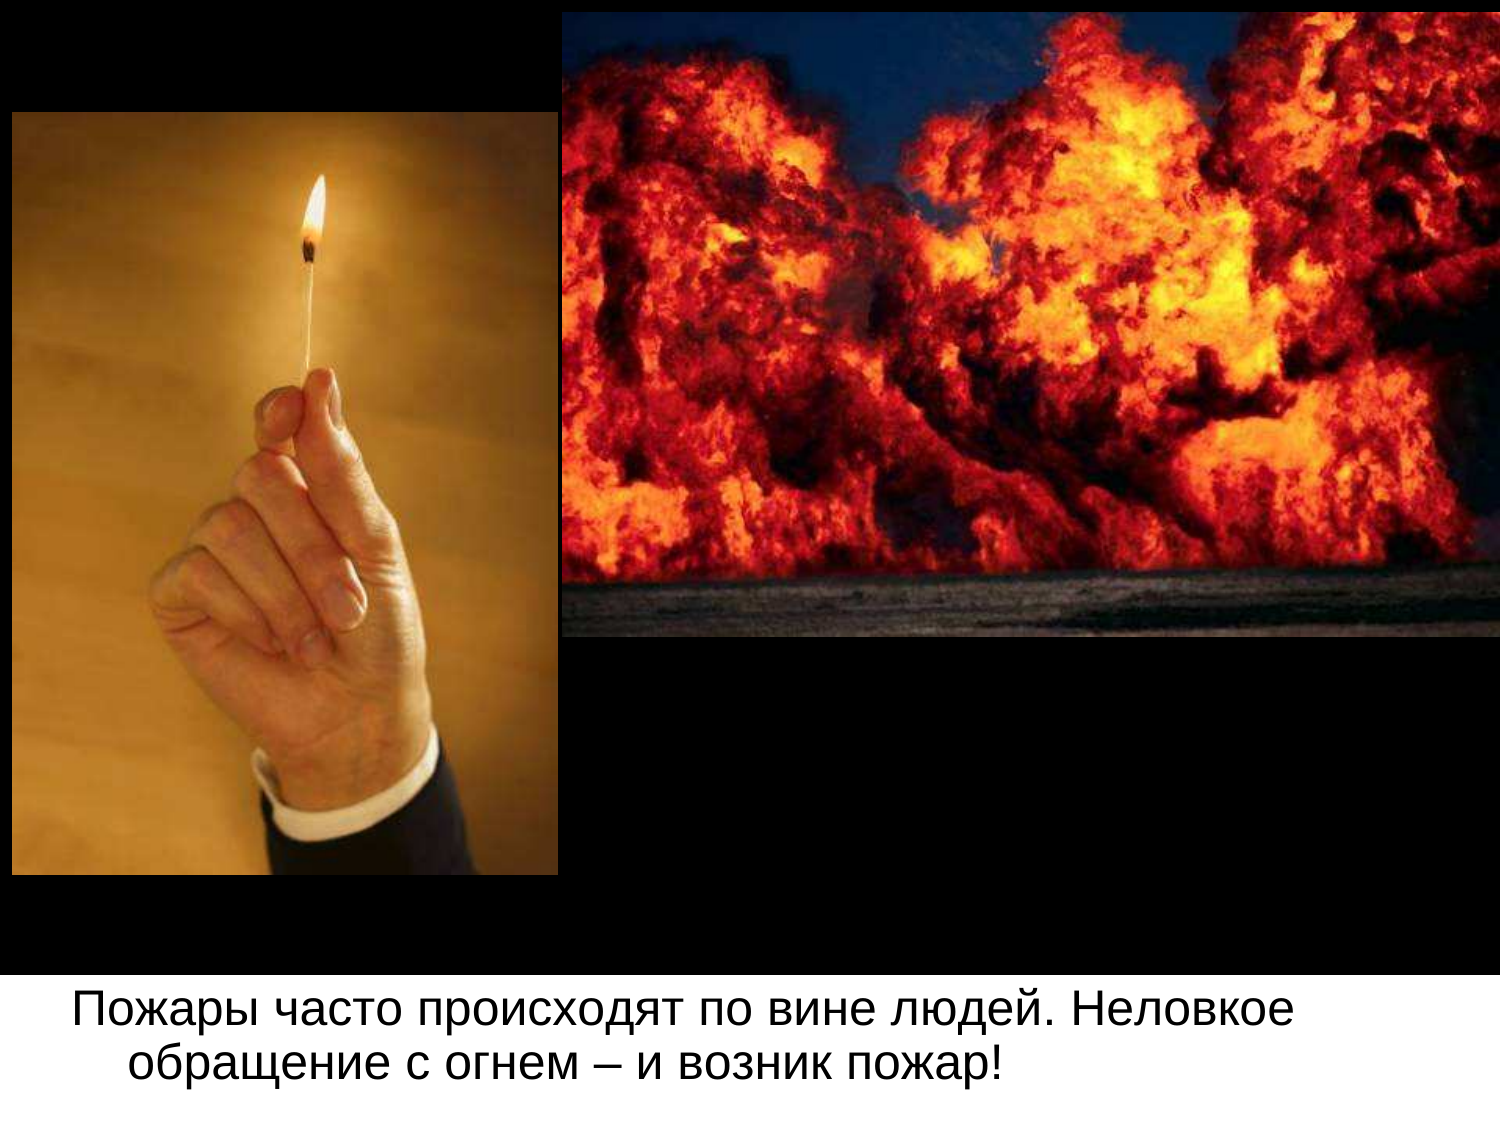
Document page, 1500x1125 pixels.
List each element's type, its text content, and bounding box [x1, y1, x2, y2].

picture [562, 12, 1500, 637]
list Пожары часто происходят по вине людей. Неловкое обращение с огнем – и возник пожар! [0, 975, 1500, 1125]
picture [12, 112, 558, 876]
